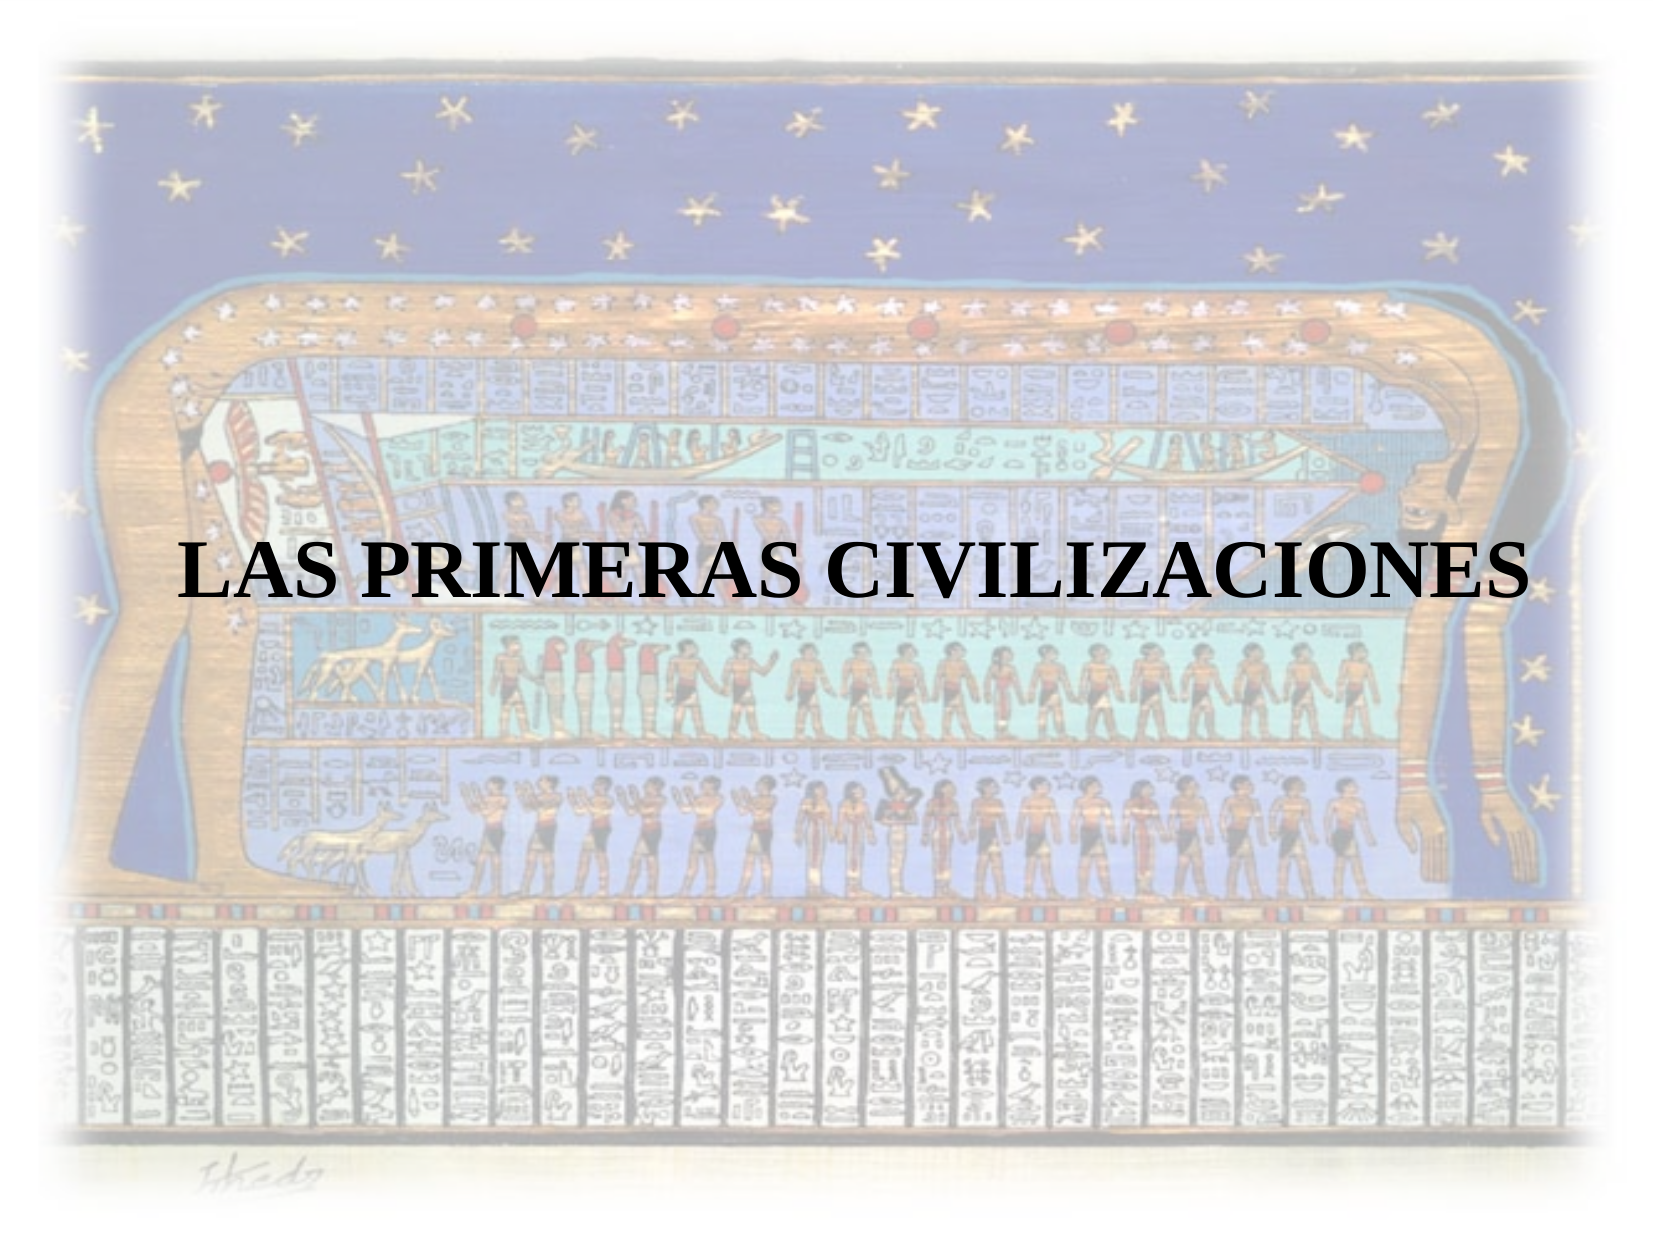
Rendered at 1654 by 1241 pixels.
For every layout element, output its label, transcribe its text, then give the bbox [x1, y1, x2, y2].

picture [0, 0, 1654, 1241]
text_box LAS PRIMERAS CIVILIZACIONES [163, 515, 1548, 624]
